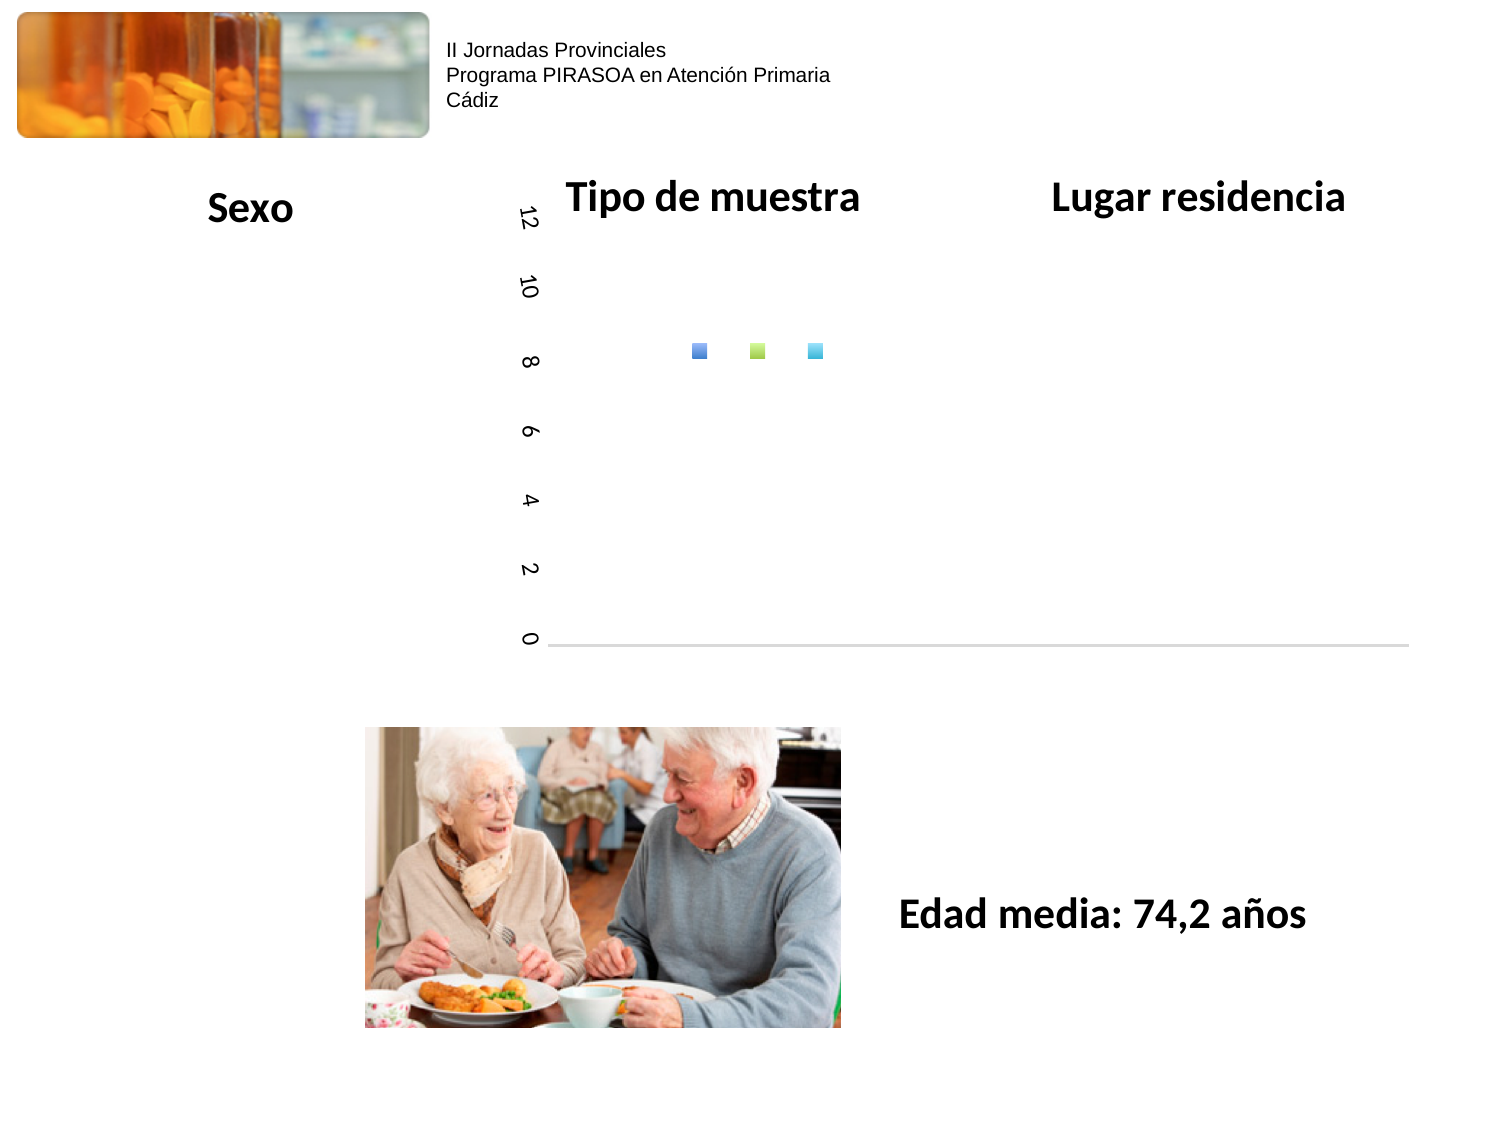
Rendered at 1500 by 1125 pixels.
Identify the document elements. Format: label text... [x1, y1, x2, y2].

chart [17, 159, 485, 588]
text_box Edad media: 74,2 años [883, 877, 1323, 945]
picture [365, 727, 841, 1028]
text_box II Jornadas Provinciales Programa PIRASOA en Atención Primaria Cádiz [431, 29, 893, 120]
chart [500, 146, 1500, 658]
picture [17, 12, 432, 138]
